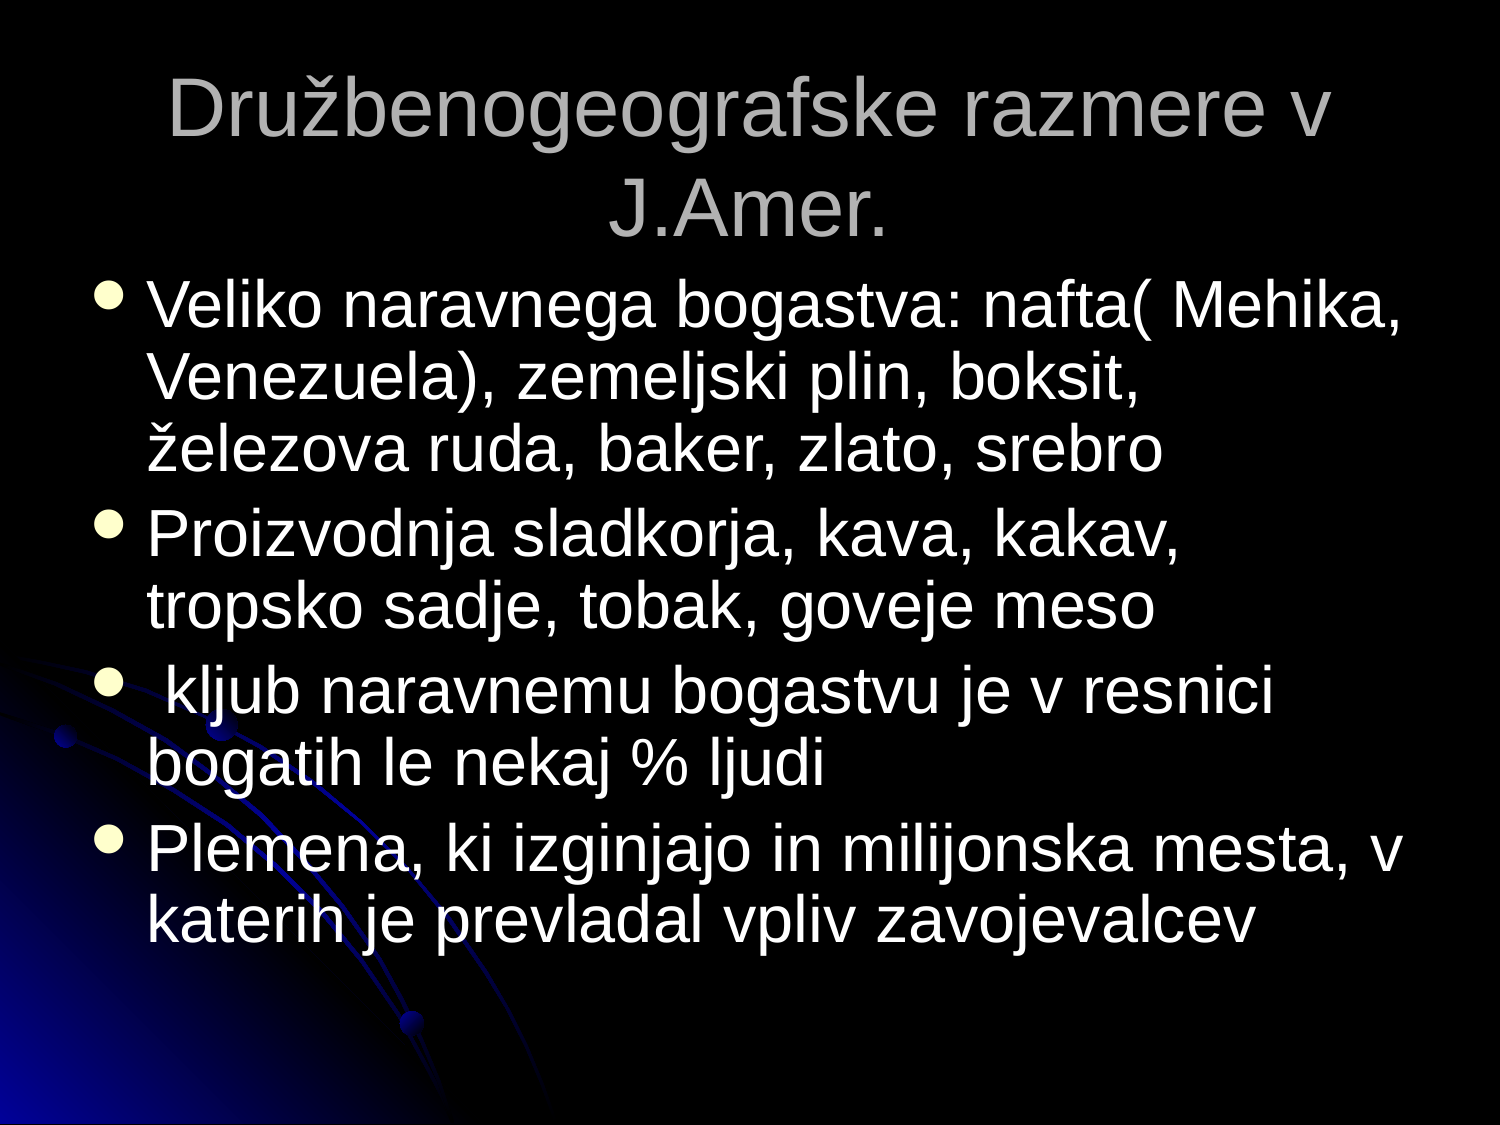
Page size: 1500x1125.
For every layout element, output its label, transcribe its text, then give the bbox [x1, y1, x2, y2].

list Veliko naravnega bogastva: nafta( Mehika, Venezuela), zemeljski plin, boksit, železova ruda, baker, zlato, srebro Proizvodnja sladkorja, kava, kakav, tropsko sadje, tobak, goveje meso kljub naravnemu bogastvu je v resnici bogatih le nekaj % ljudi Plemena, ki izginjajo in milijonska mesta, v katerih je prevladal vpliv zavojevalcev [75, 262, 1425, 1006]
title Družbenogeografske razmere v J.Amer. [75, 45, 1425, 233]
